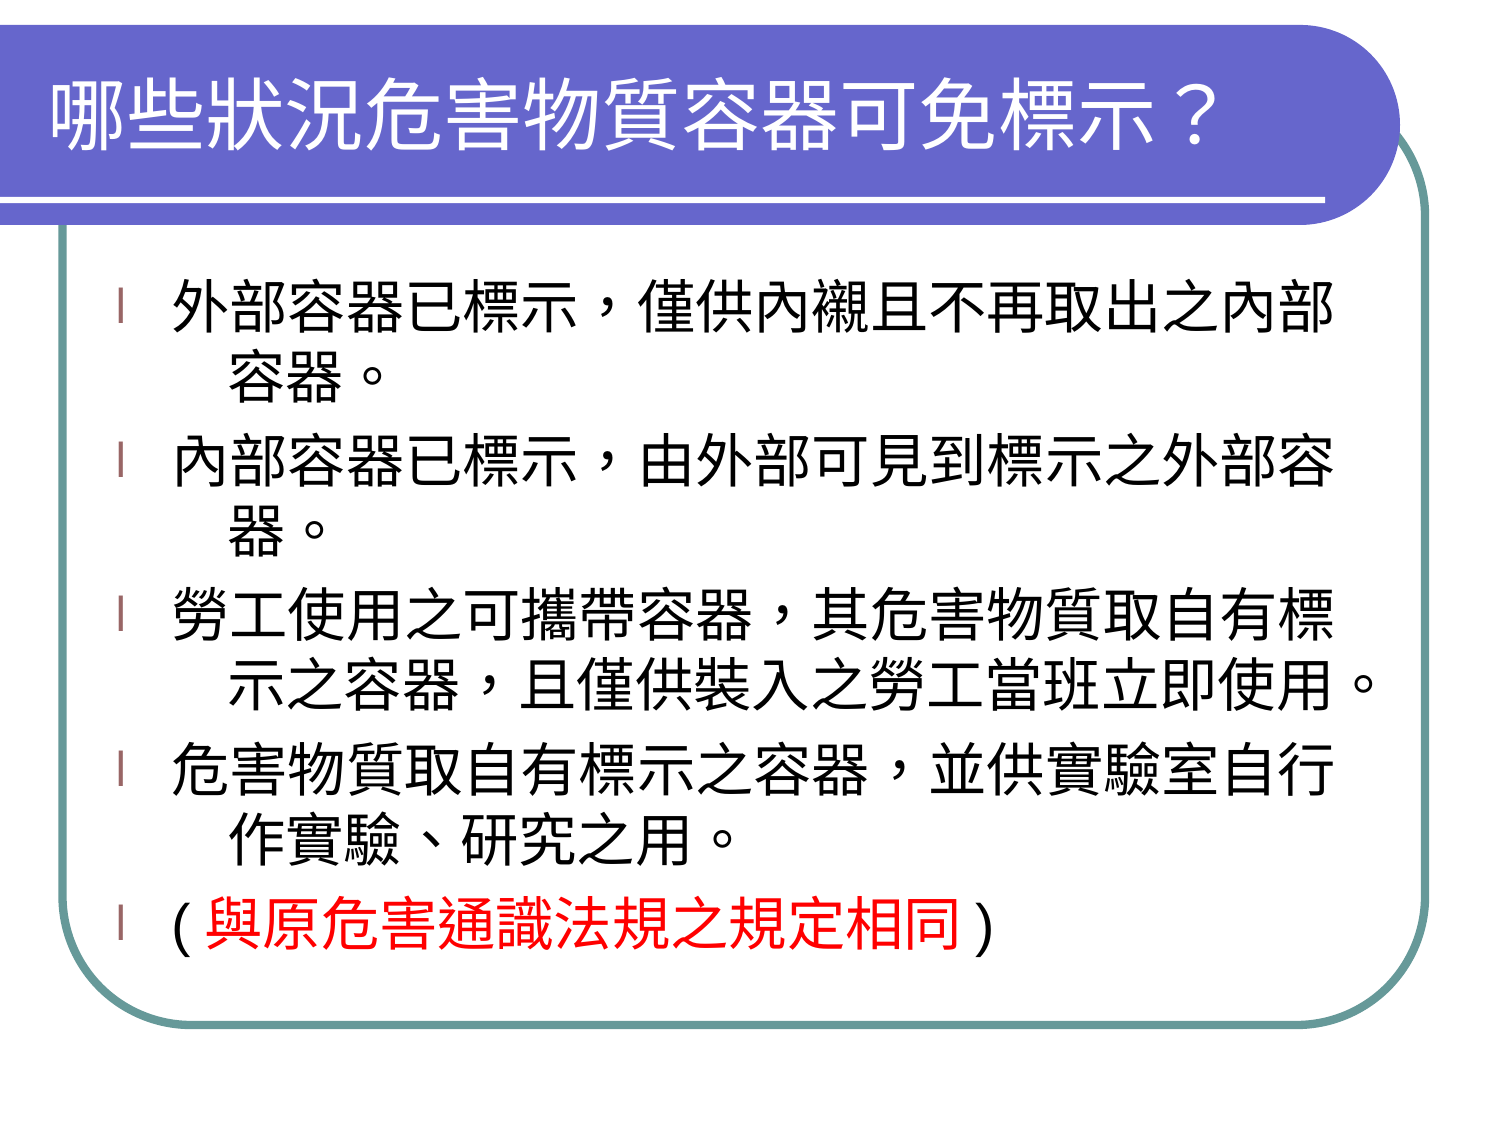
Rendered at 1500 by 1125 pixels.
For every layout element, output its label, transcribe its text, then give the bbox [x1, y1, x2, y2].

title 哪些狀況危害物質容器可免標示？ [32, 37, 1347, 188]
list 外部容器已標示，僅供內襯且不再取出之內部容器。 內部容器已標示，由外部可見到標示之外部容器。 勞工使用之可攜帶容器，其危害物質取自有標示之容器，且僅供裝入之勞工當班立即使用。 危害物質取自有標示之容器，並供實驗室自行作實驗、研究之用。 (與原危害通識法規之規定相同) [99, 262, 1400, 988]
